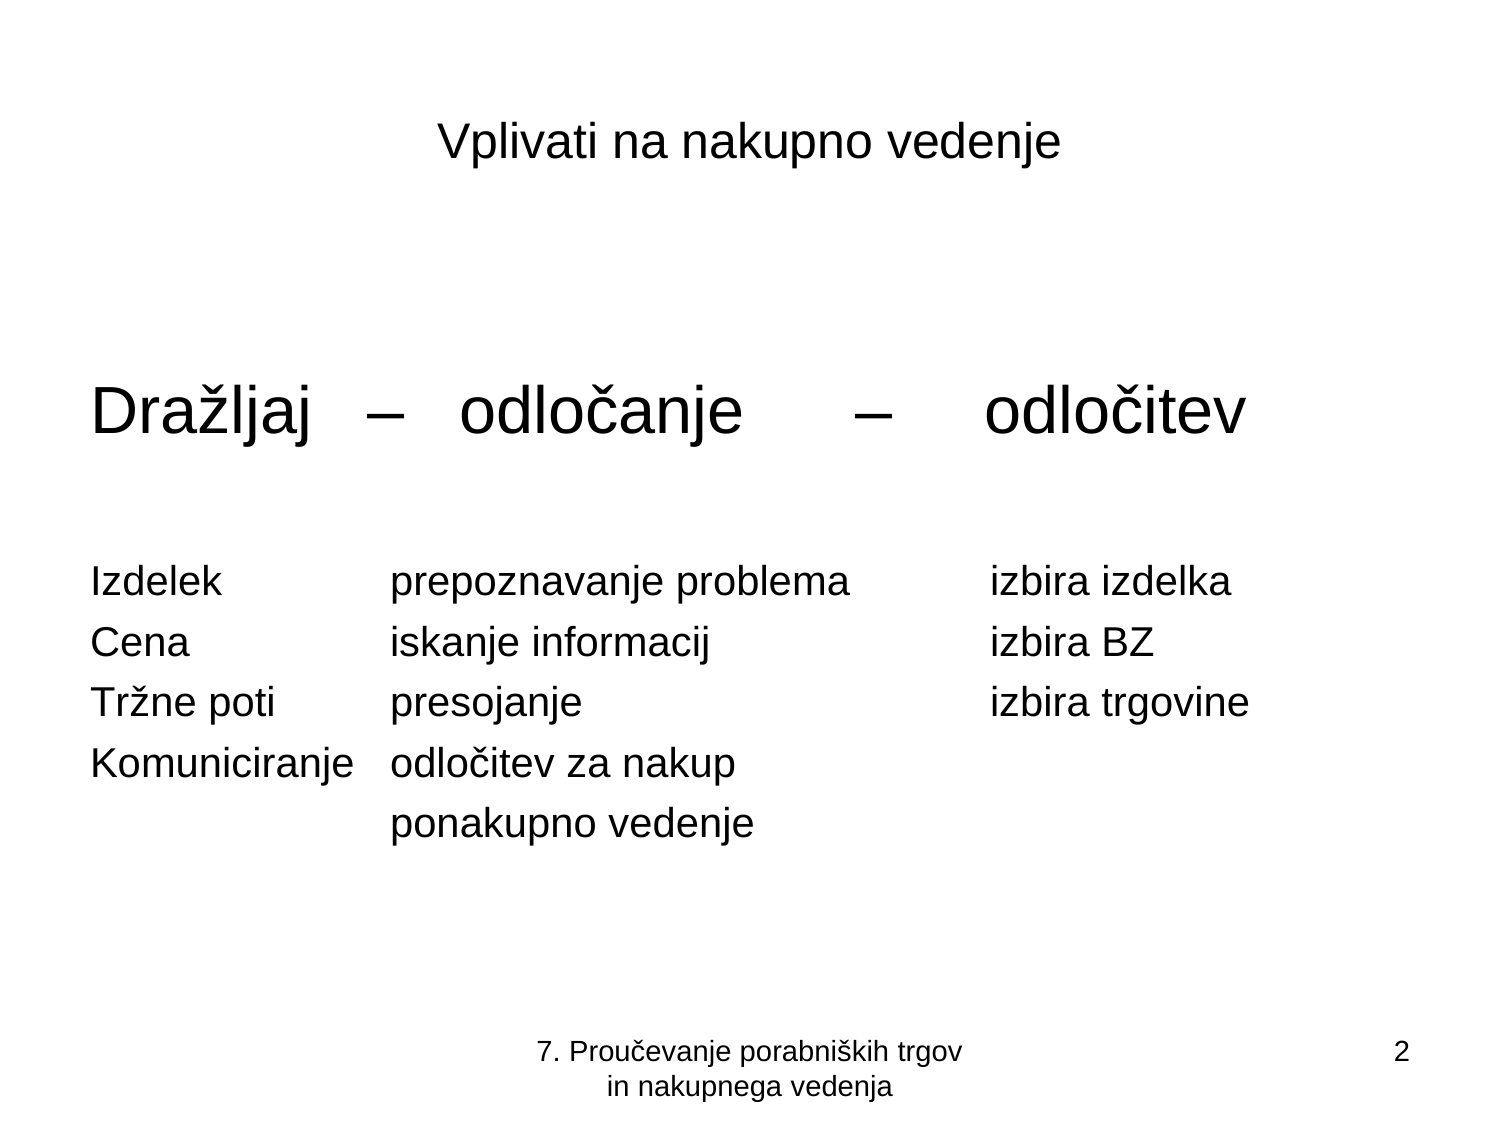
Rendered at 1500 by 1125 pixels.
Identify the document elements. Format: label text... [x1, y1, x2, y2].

list Dražljaj – odločanje – odločitev Izdelek prepoznavanje problema izbira izdelka Cena iskanje informacij izbira BZ Tržne poti presojanje izbira trgovine Komuniciranje odločitev za nakup ponakupno vedenje [75, 262, 1426, 1006]
text_box 7. Proučevanje porabniških trgov in nakupnega vedenja [512, 1024, 988, 1103]
text_box <number> [1074, 1024, 1426, 1103]
title Vplivati na nakupno vedenje [75, 45, 1426, 233]
